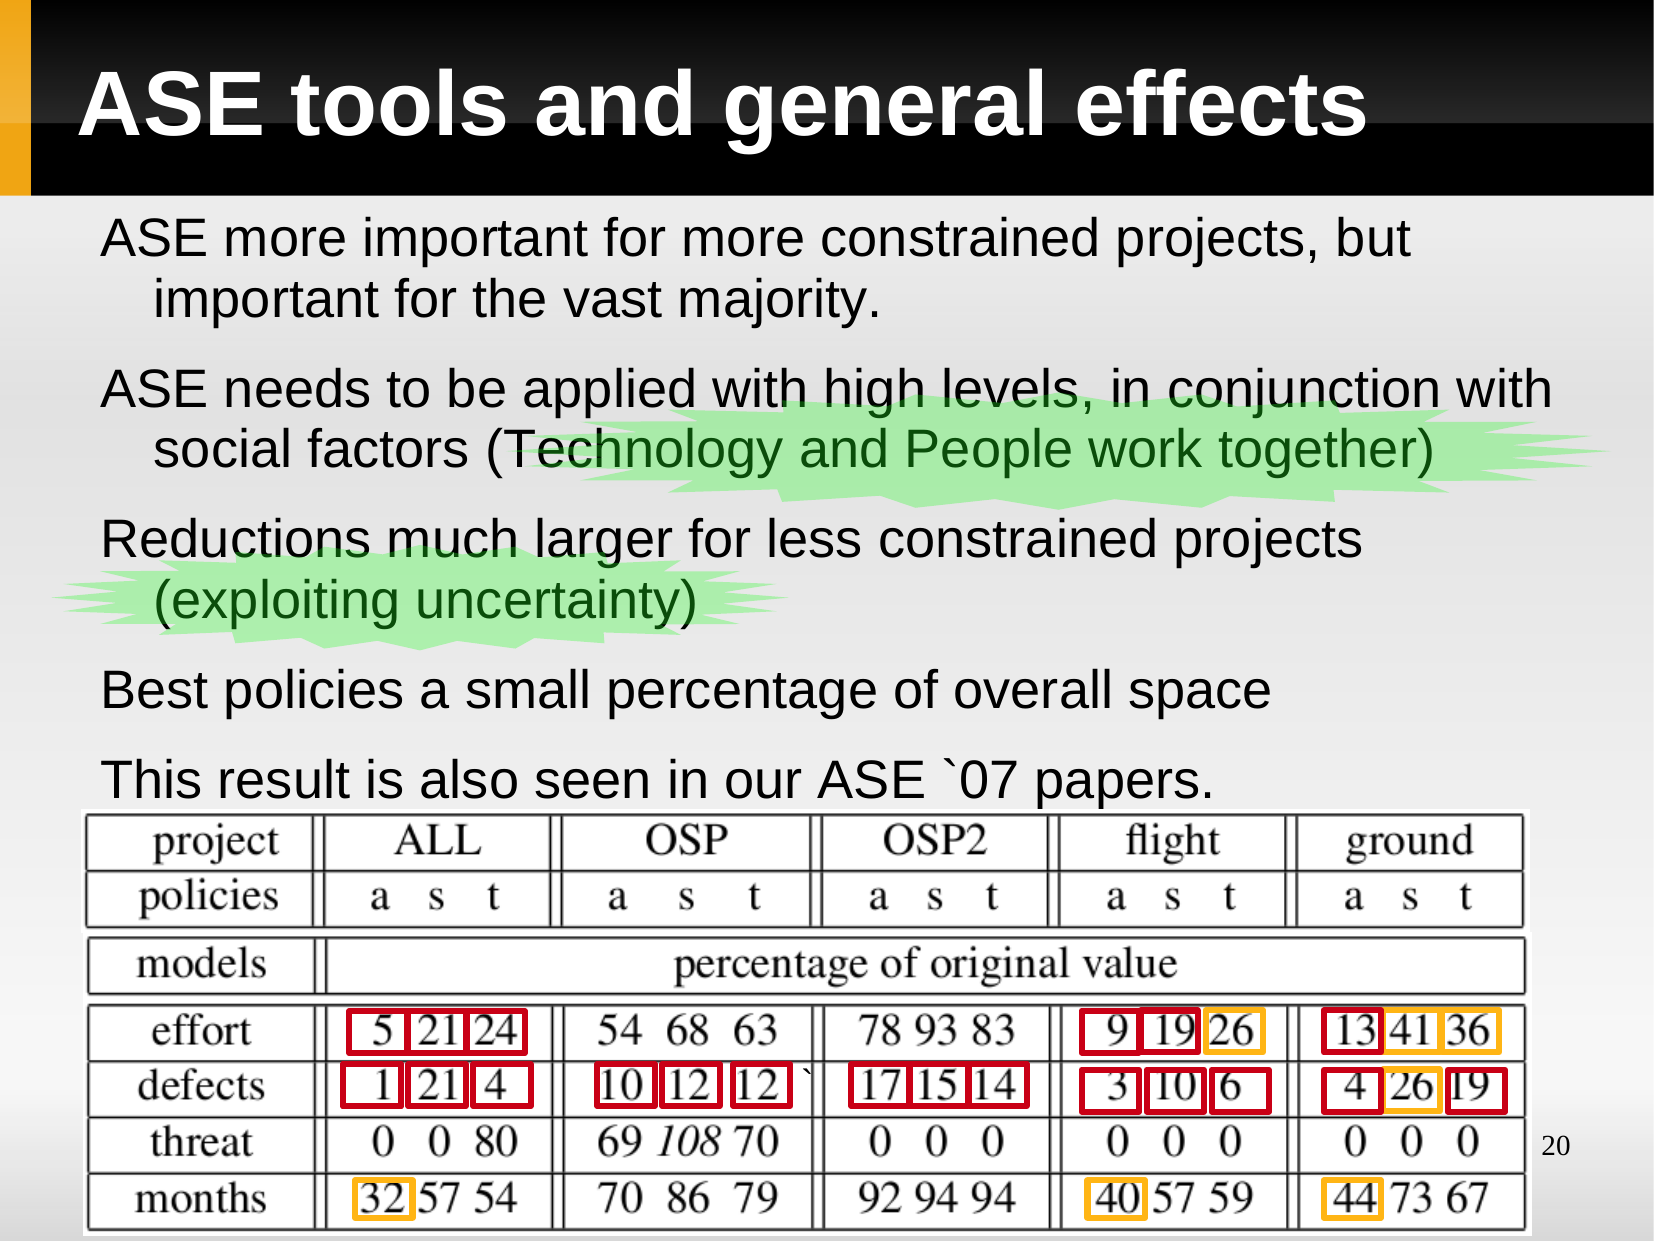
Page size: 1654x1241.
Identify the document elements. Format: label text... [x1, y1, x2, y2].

picture [0, 0, 1654, 1241]
text_box [505, 392, 1612, 510]
text_box [50, 544, 790, 651]
title ASE tools and general effects [76, 7, 1565, 200]
list ASE more important for more constrained projects, but important for the vast majority. ASE needs to be applied with high levels, in conjunction with social factors (Technology and People work together) Reductions much larger for less constrained projects (exploiting uncertainty) Best policies a small percentage of overall space This result is also seen in our ASE `07 papers. [82, 207, 1571, 1012]
